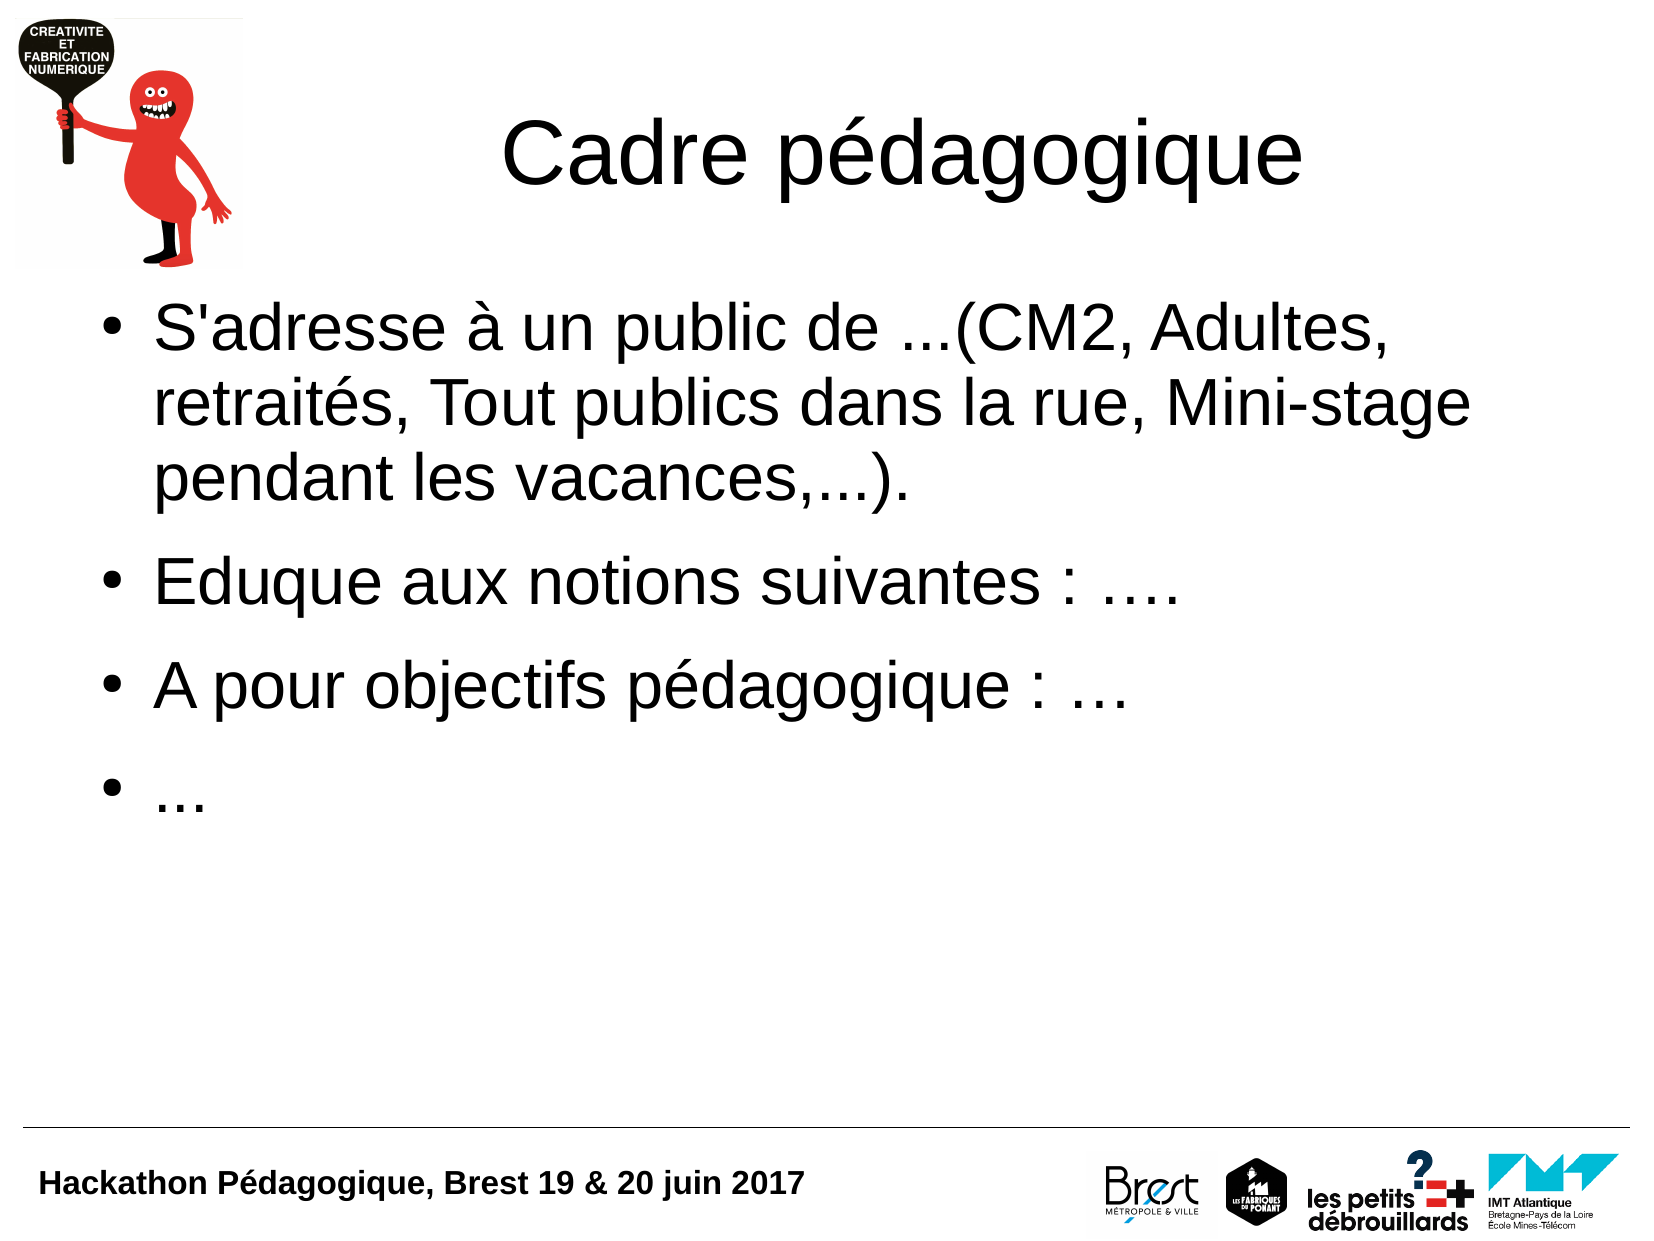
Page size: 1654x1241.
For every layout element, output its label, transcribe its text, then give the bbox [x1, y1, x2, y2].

picture [1308, 1150, 1474, 1231]
text_box Hackathon Pédagogique, Brest 19 & 20 juin 2017 [23, 1157, 945, 1210]
picture [15, 18, 243, 269]
title Cadre pédagogique [243, 49, 1571, 257]
list S'adresse à un public de ...(CM2, Adultes, retraités, Tout publics dans la rue, Mini-stage pendant les vacances,...). Eduque aux notions suivantes : …. A pour objectifs pédagogique : … ... [82, 290, 1571, 1109]
picture [1488, 1153, 1619, 1229]
picture [1226, 1158, 1287, 1226]
picture [1086, 1151, 1218, 1240]
